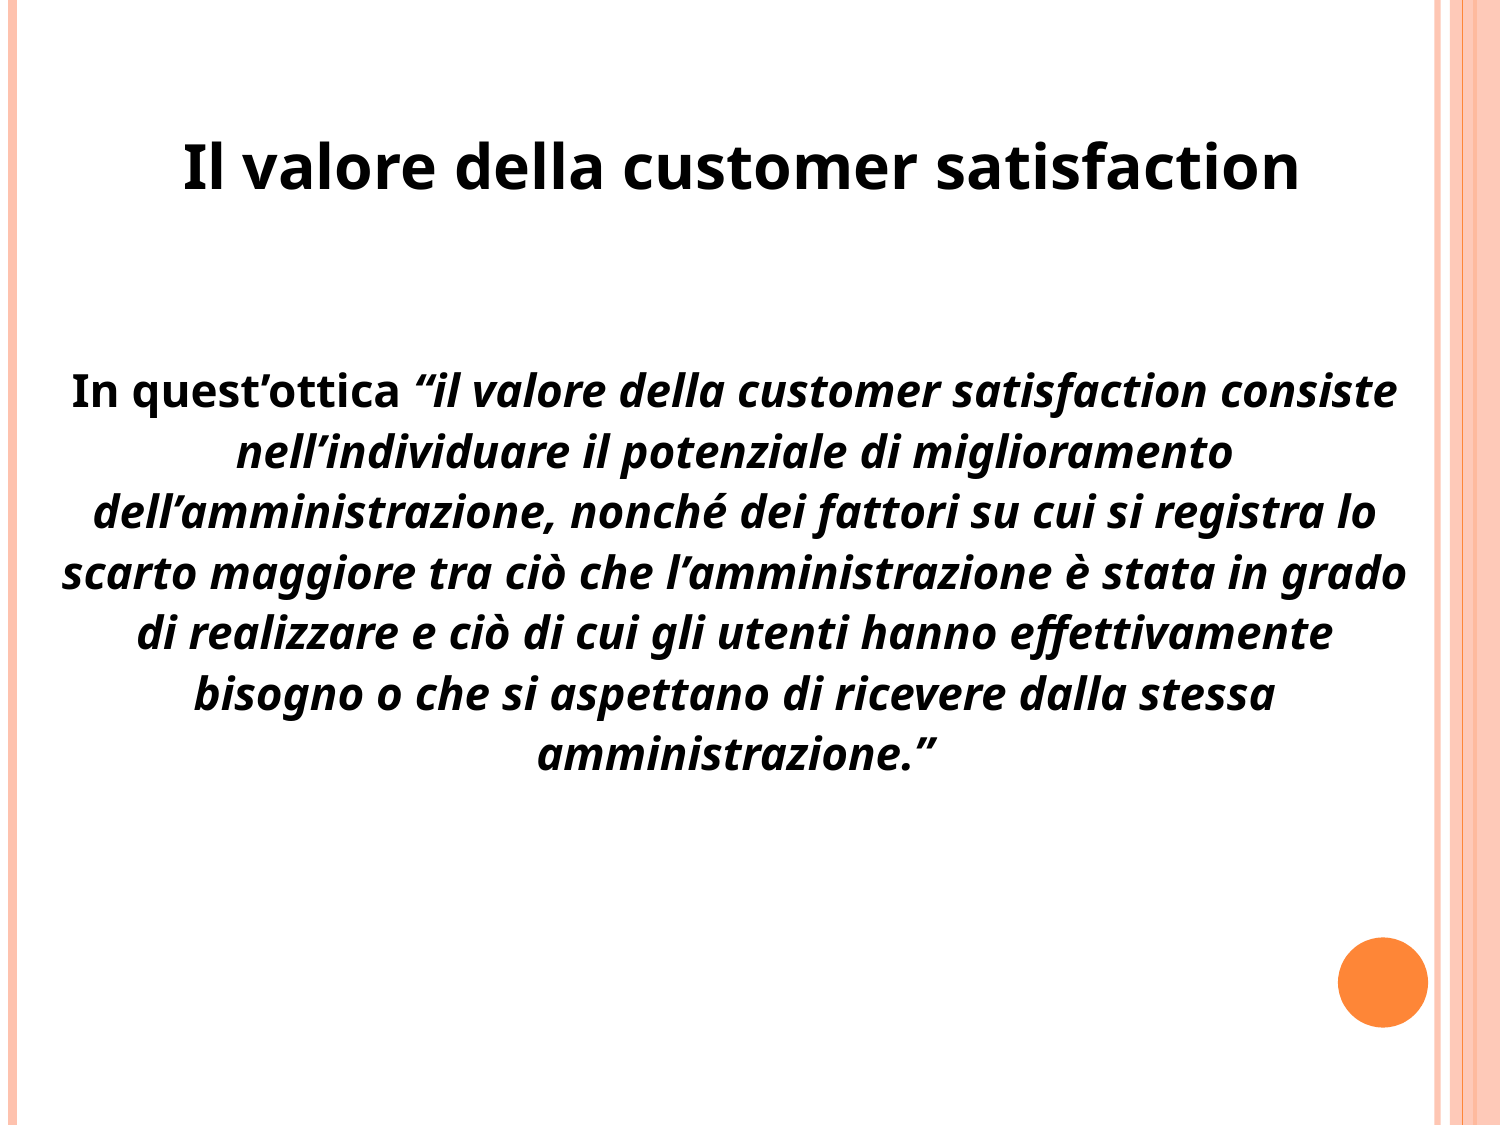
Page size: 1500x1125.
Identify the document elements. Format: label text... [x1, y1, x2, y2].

text_box In quest’ottica “il valore della customer satisfaction consiste nell’individuare il potenziale di miglioramento dell’amministrazione, nonché dei fattori su cui si registra lo scarto maggiore tra ciò che l’amministrazione è stata in grado di realizzare e ciò di cui gli utenti hanno effettivamente bisogno o che si aspettano di ricevere dalla stessa amministrazione.” [29, 243, 1442, 894]
text_box Il valore della customer satisfaction [105, 70, 1381, 243]
